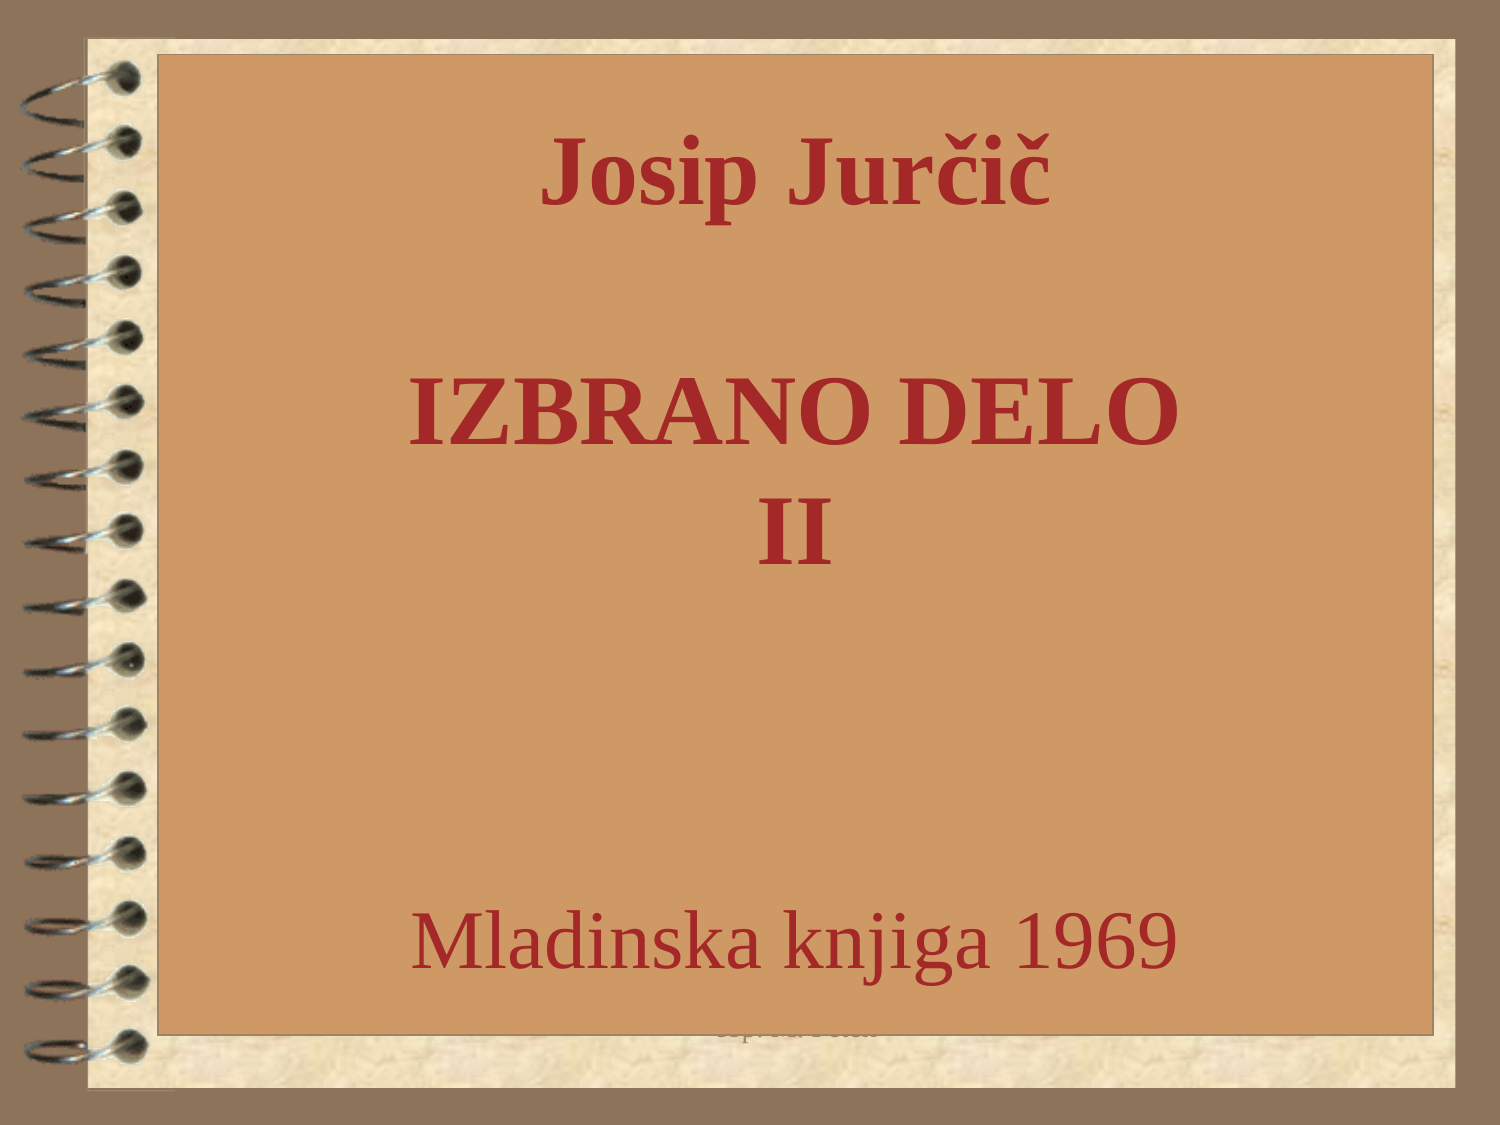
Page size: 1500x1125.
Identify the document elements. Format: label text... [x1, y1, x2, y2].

picture [0, 0, 1456, 1125]
title Josip Jurčič IZBRANO DELO II Mladinska knjiga 1969 [157, 54, 1433, 1035]
